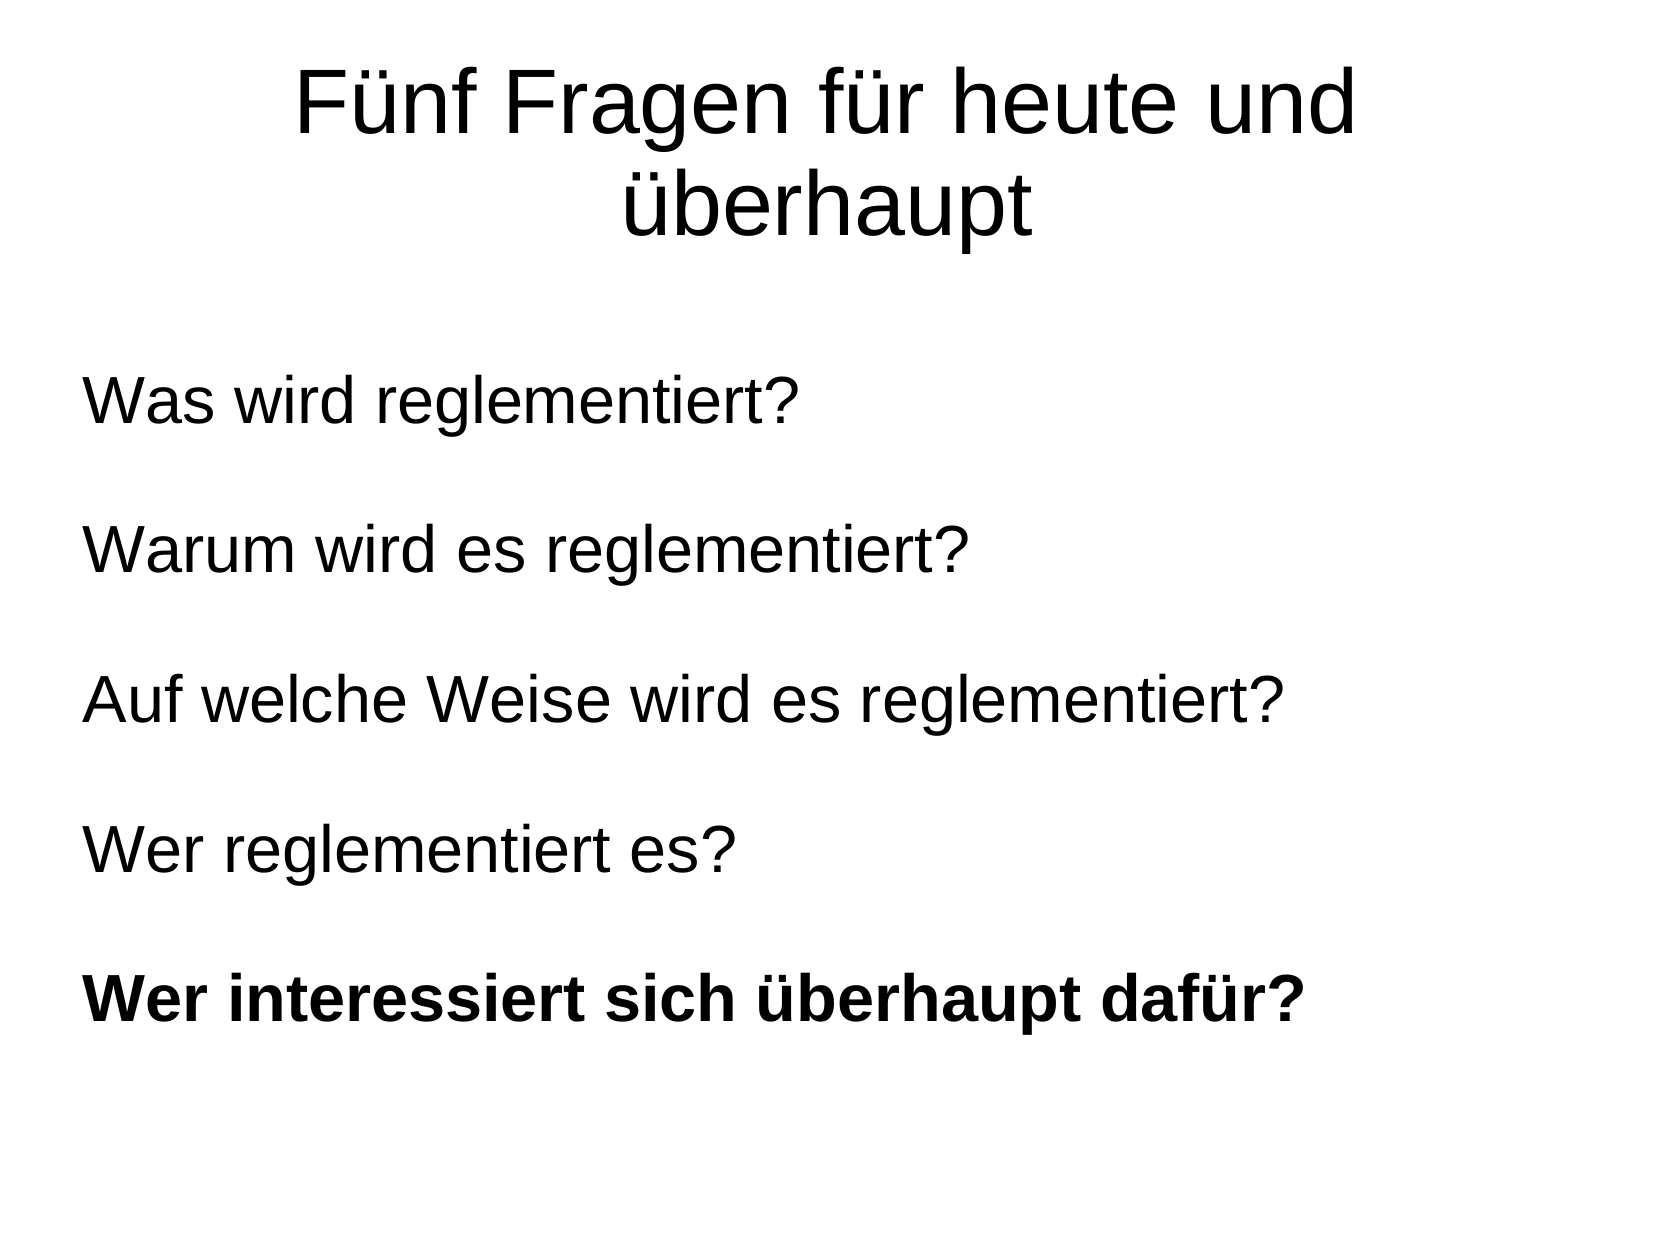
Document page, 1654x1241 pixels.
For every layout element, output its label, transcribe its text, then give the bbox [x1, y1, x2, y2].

title Fünf Fragen für heute und überhaupt [82, 49, 1571, 257]
text_box Was wird reglementiert? Warum wird es reglementiert? Auf welche Weise wird es reglementiert? Wer reglementiert es? Wer interessiert sich überhaupt dafür? [82, 297, 1571, 1102]
